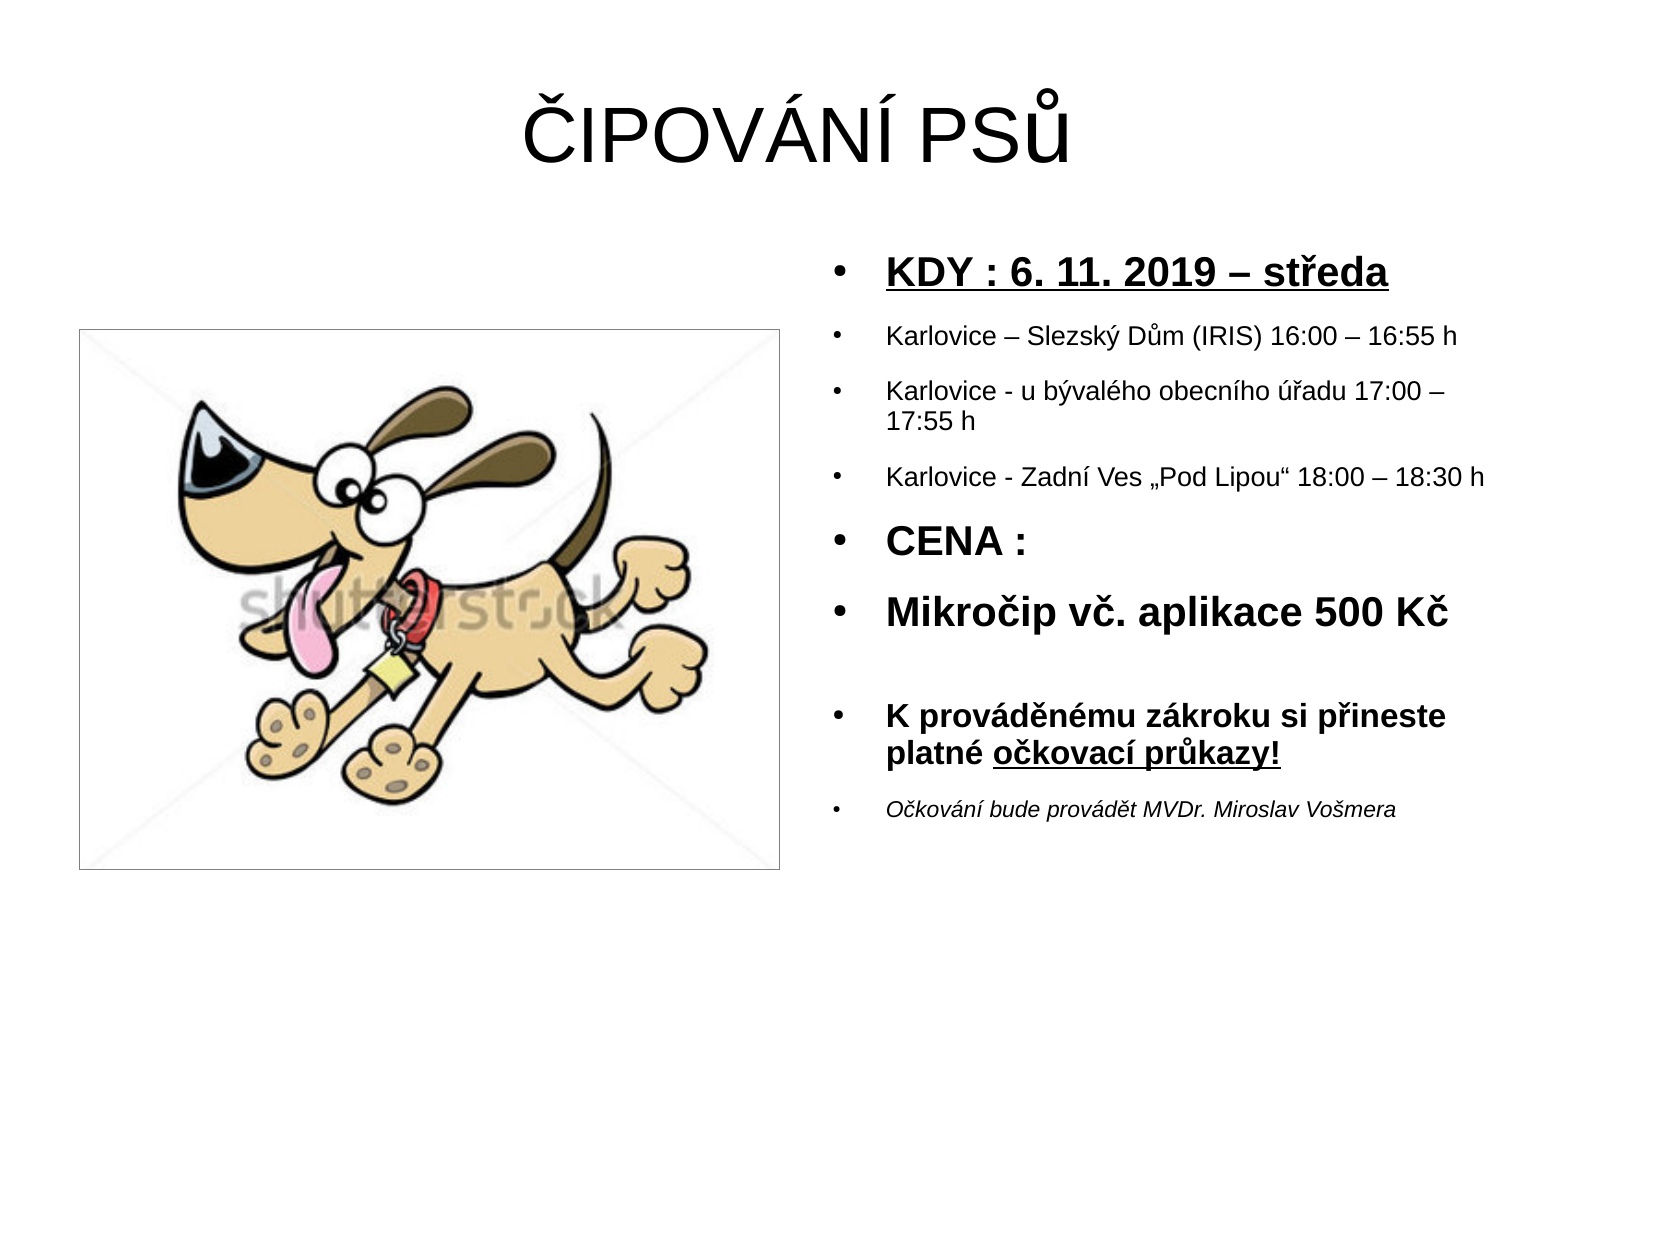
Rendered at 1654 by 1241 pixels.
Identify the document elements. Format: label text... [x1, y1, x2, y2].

title ČIPOVÁNÍ PSů [79, 42, 1515, 220]
picture [79, 329, 780, 870]
list KDY : 6. 11. 2019 – středa Karlovice – Slezský Dům (IRIS) 16:00 – 16:55 h Karlovice - u bývalého obecního úřadu 17:00 – 17:55 h Karlovice - Zadní Ves „Pod Lipou“ 18:00 – 18:30 h CENA : Mikročip vč. aplikace 500 Kč K prováděnému zákroku si přineste platné očkovací průkazy! Očkování bude provádět MVDr. Miroslav Vošmera [814, 248, 1516, 951]
